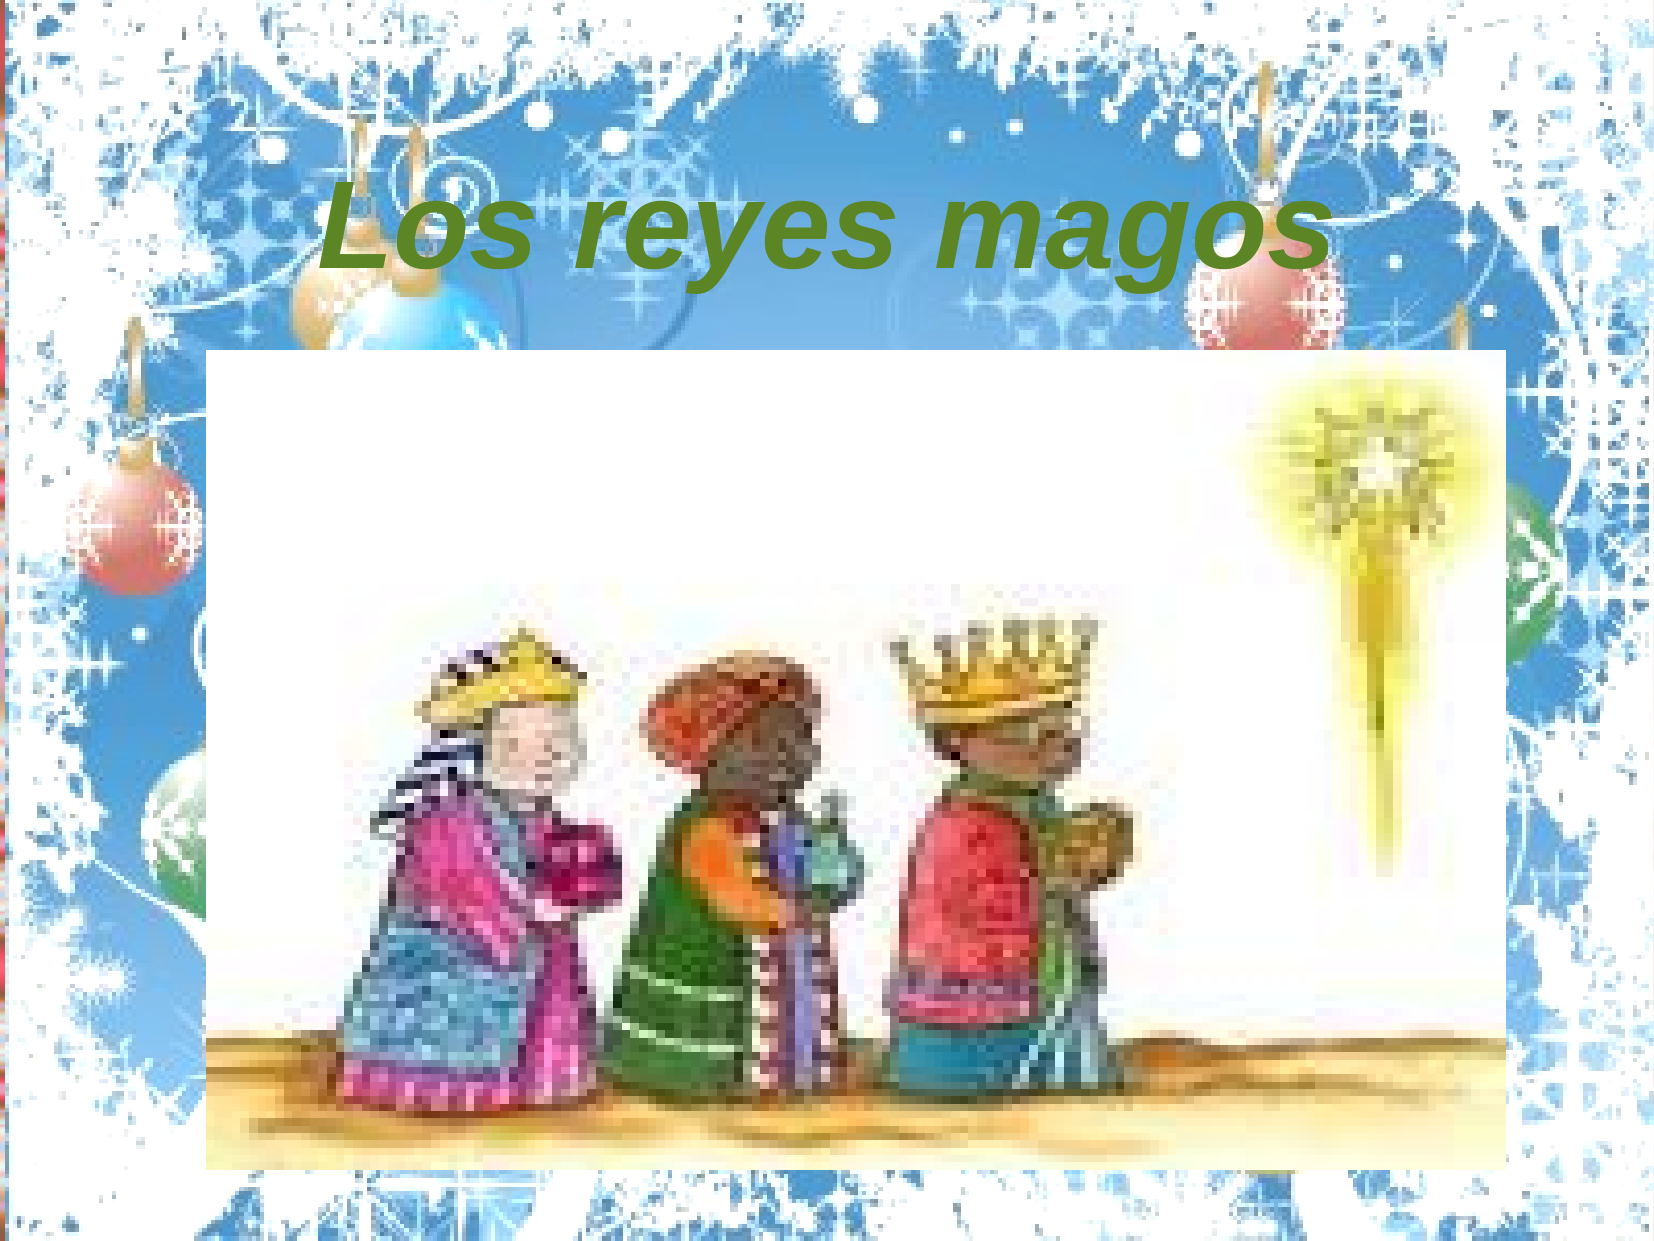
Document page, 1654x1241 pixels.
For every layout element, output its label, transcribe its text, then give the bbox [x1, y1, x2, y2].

title Los reyes magos [121, 114, 1534, 322]
picture [5, 0, 1654, 1241]
